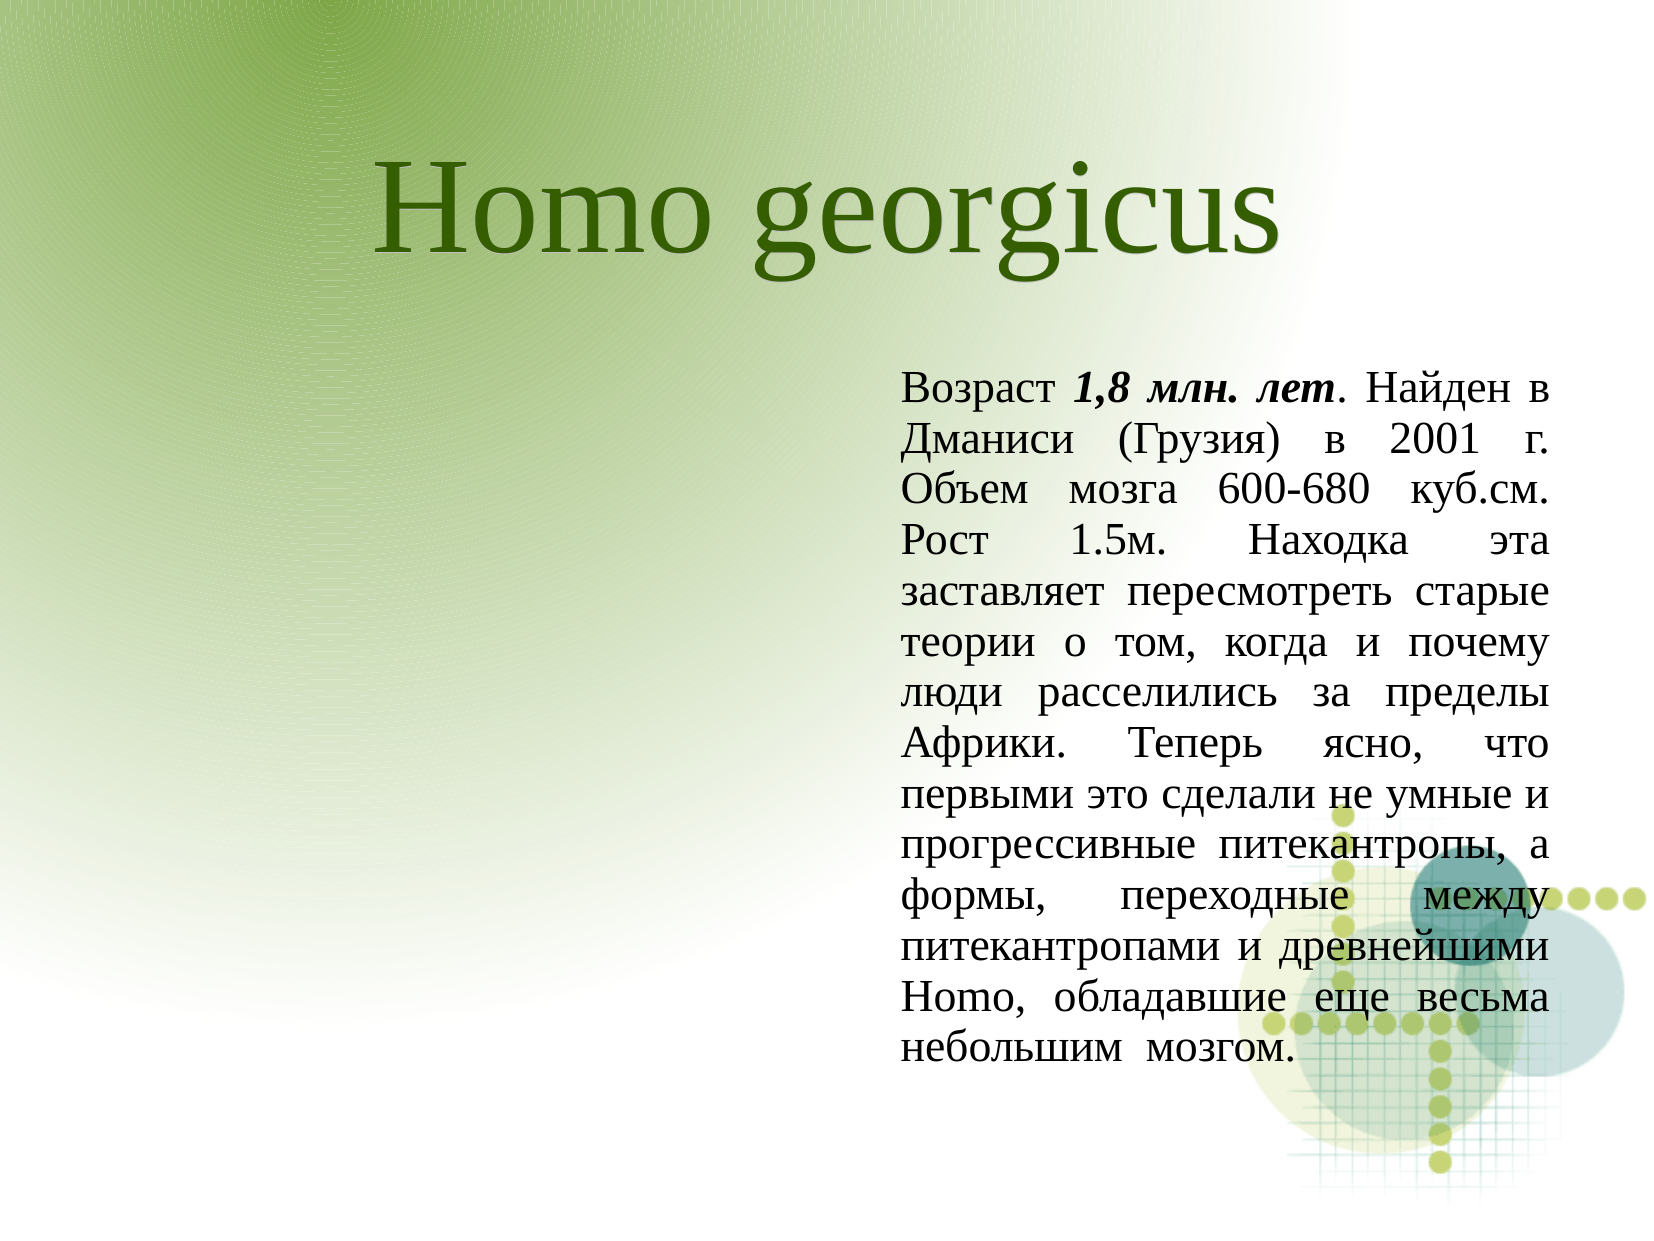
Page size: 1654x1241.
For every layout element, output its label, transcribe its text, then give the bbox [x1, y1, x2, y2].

text_box Возраст 1,8 млн. лет. Найден в Дманиси (Грузия) в 2001 г. Объем мозга 600-680 куб.см. Рост 1.5м. Находка эта заставляет пересмотреть старые теории о том, когда и почему люди расселились за пределы Африки. Теперь ясно, что первыми это сделали не умные и прогрессивные питекантропы, а формы, переходные между питекантропами и древнейшими Homo, обладавшие еще весьма небольшим мозгом. [885, 354, 1565, 1152]
title Homo georgicus [121, 110, 1534, 303]
picture [1224, 792, 1654, 1211]
picture [118, 324, 798, 1123]
